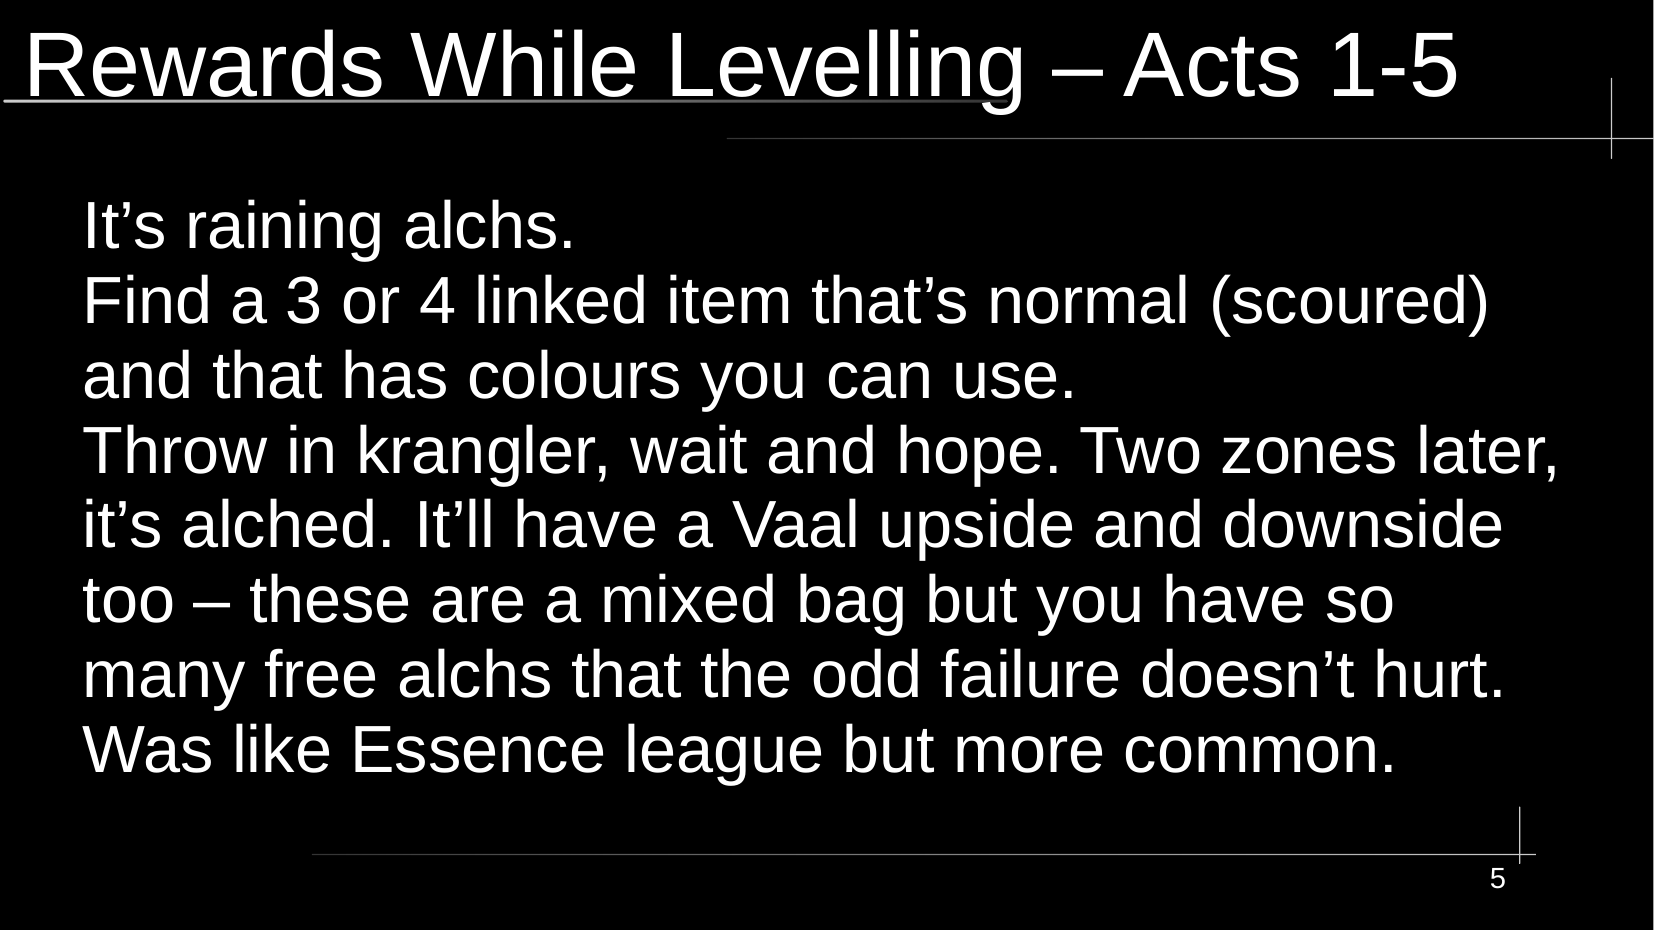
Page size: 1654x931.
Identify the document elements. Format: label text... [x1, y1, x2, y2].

title Rewards While Levelling – Acts 1-5 [23, 11, 1589, 119]
subtitle It’s raining alchs. Find a 3 or 4 linked item that’s normal (scoured) and that has colours you can use. Throw in krangler, wait and hope. Two zones later, it’s alched. It’ll have a Vaal upside and downside too – these are a mixed bag but you have so many free alchs that the odd failure doesn’t hurt. Was like Essence league but more common. [82, 188, 1571, 787]
